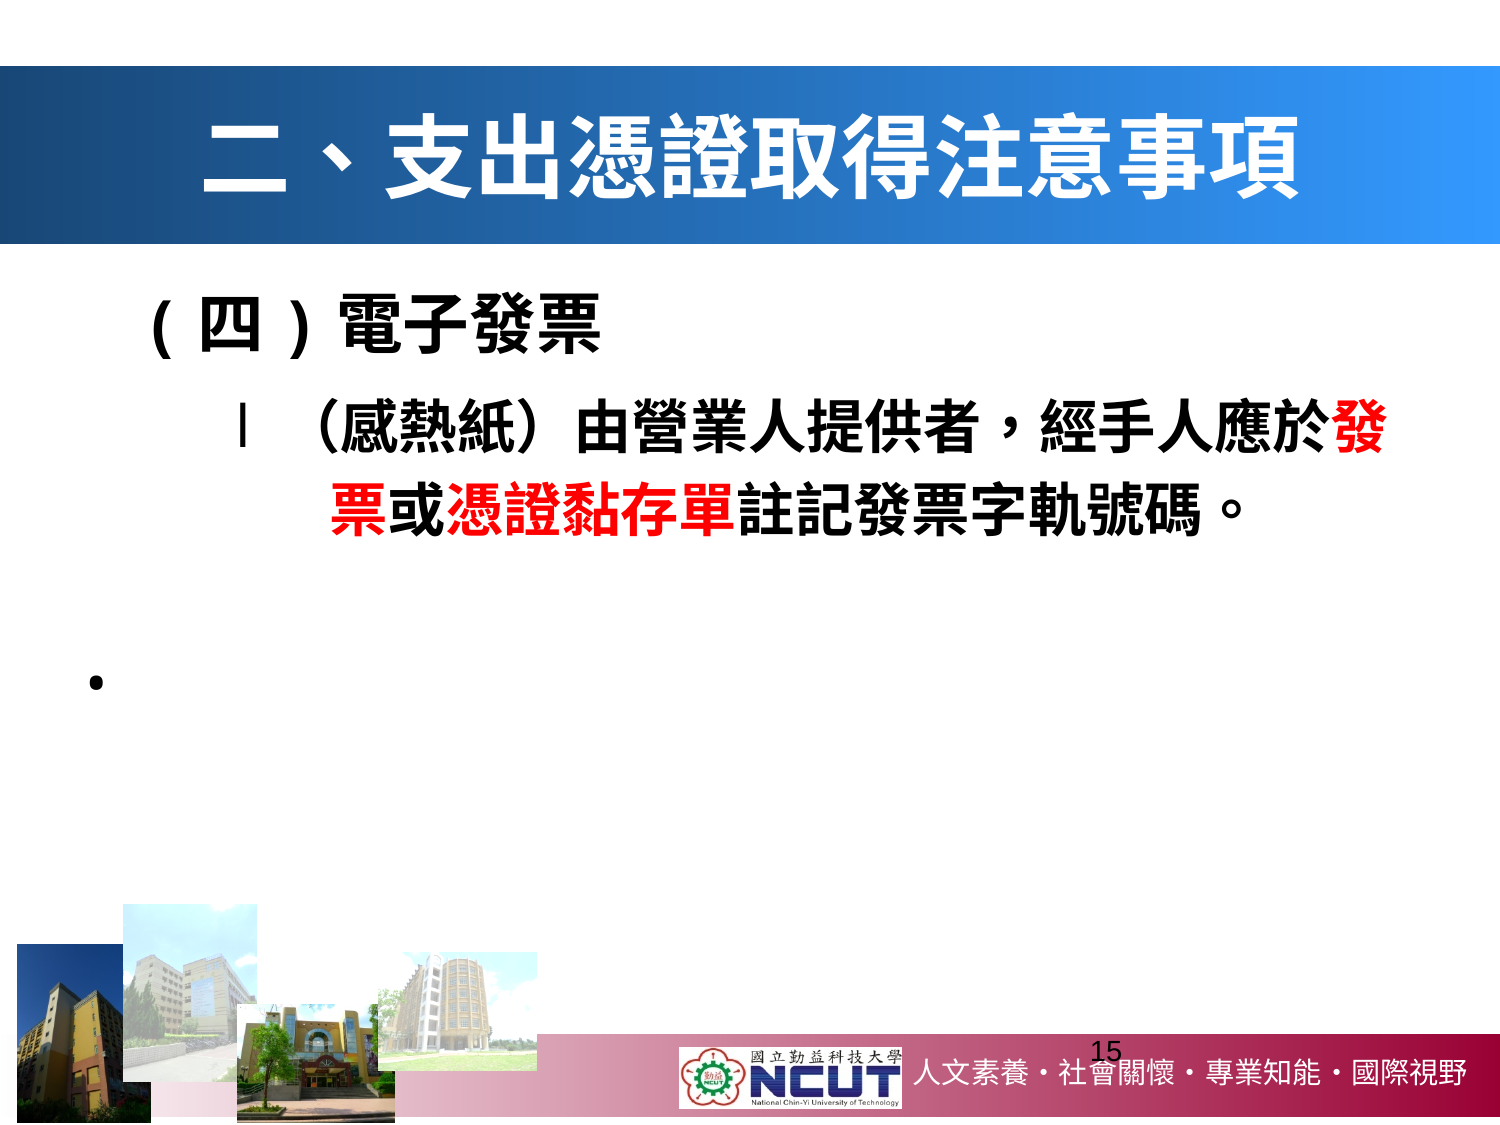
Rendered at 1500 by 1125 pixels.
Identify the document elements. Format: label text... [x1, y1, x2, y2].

text_box [1074, 1024, 1426, 1103]
title 二、支出憑證取得注意事項 [0, 66, 1500, 244]
list (四)電子發票 （感熱紙）由營業人提供者，經手人應於發票或憑證黏存單註記發票字軌號碼。 [70, 257, 1421, 1001]
